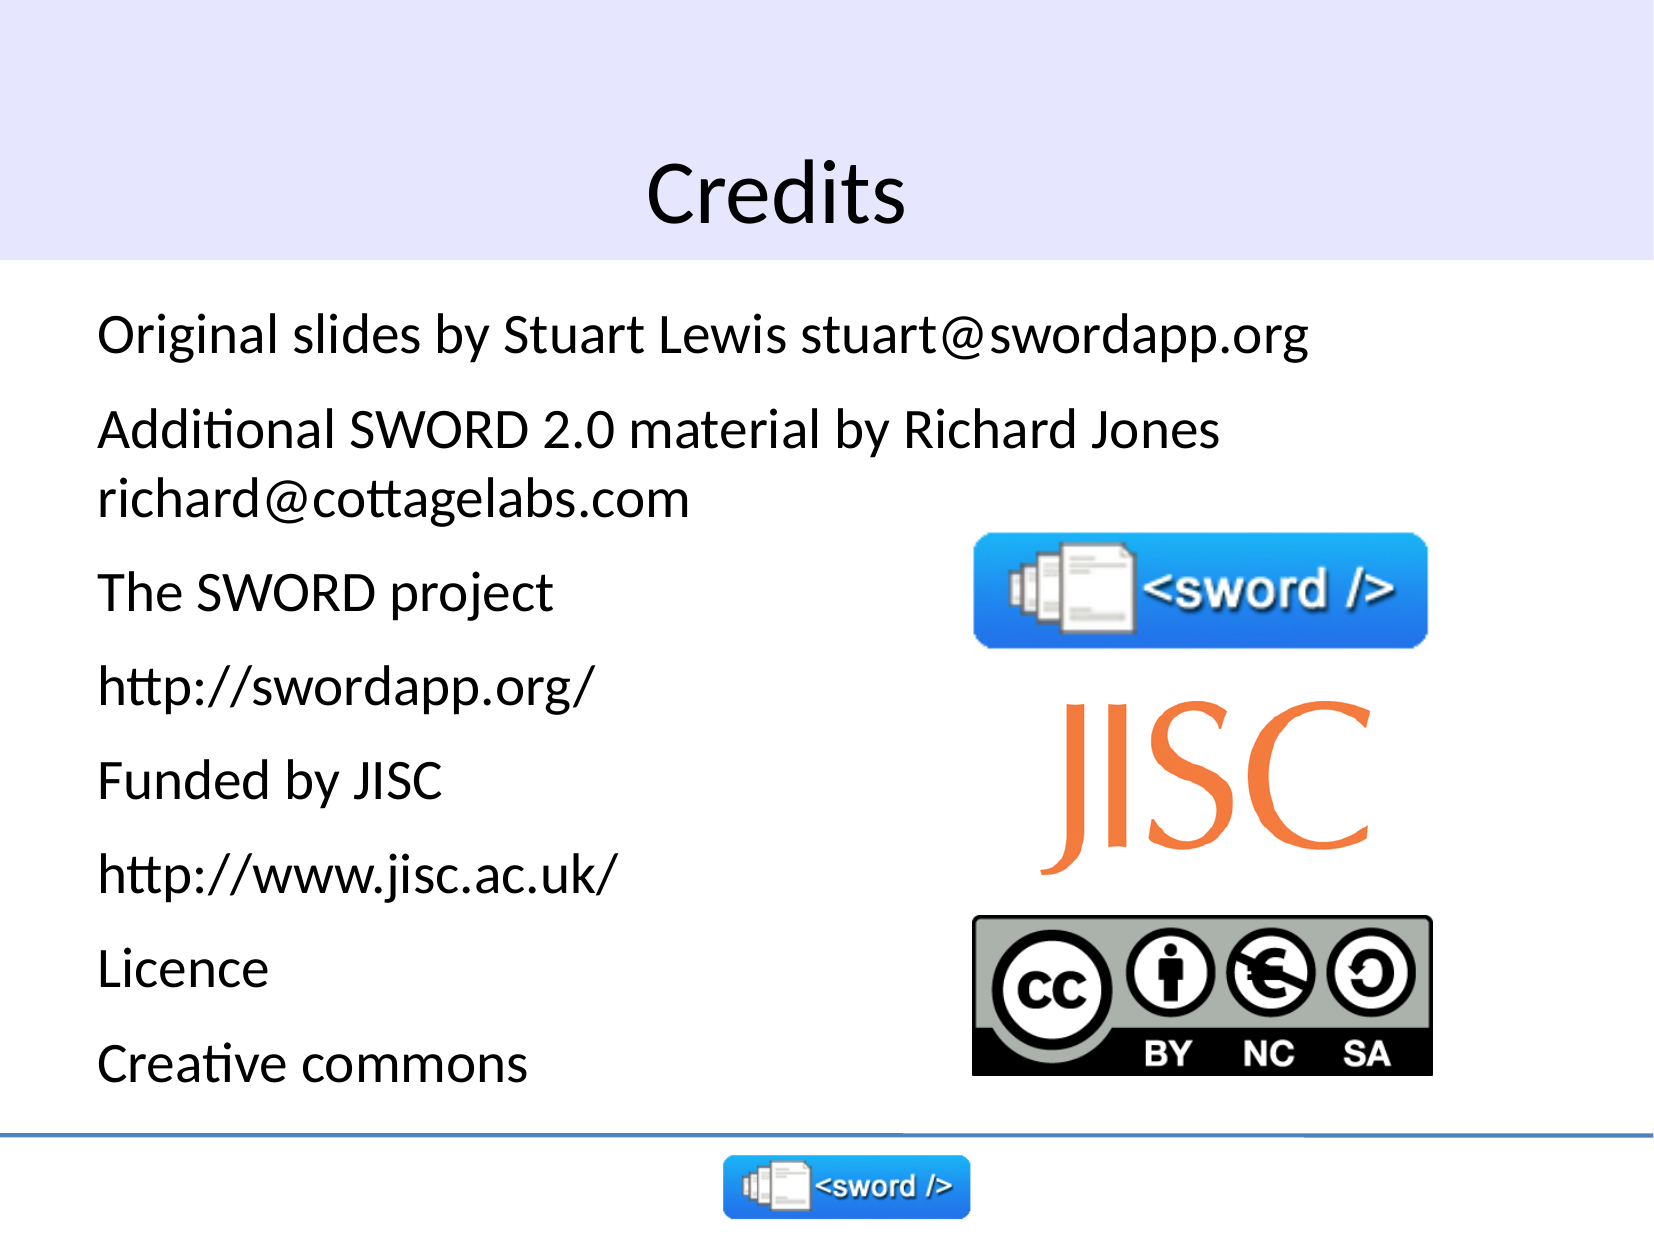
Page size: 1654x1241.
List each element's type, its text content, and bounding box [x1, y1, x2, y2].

list Original slides by Stuart Lewis stuart@swordapp.org Additional SWORD 2.0 material by Richard Jones richard@cottagelabs.com The SWORD project http://swordapp.org/ Funded by JISC http://www.jisc.ac.uk/ Licence Creative commons [82, 289, 1571, 1108]
picture [722, 1154, 973, 1223]
picture [1040, 701, 1370, 875]
text_box Credits [600, 146, 954, 255]
picture [972, 531, 1433, 656]
picture [972, 915, 1433, 1077]
